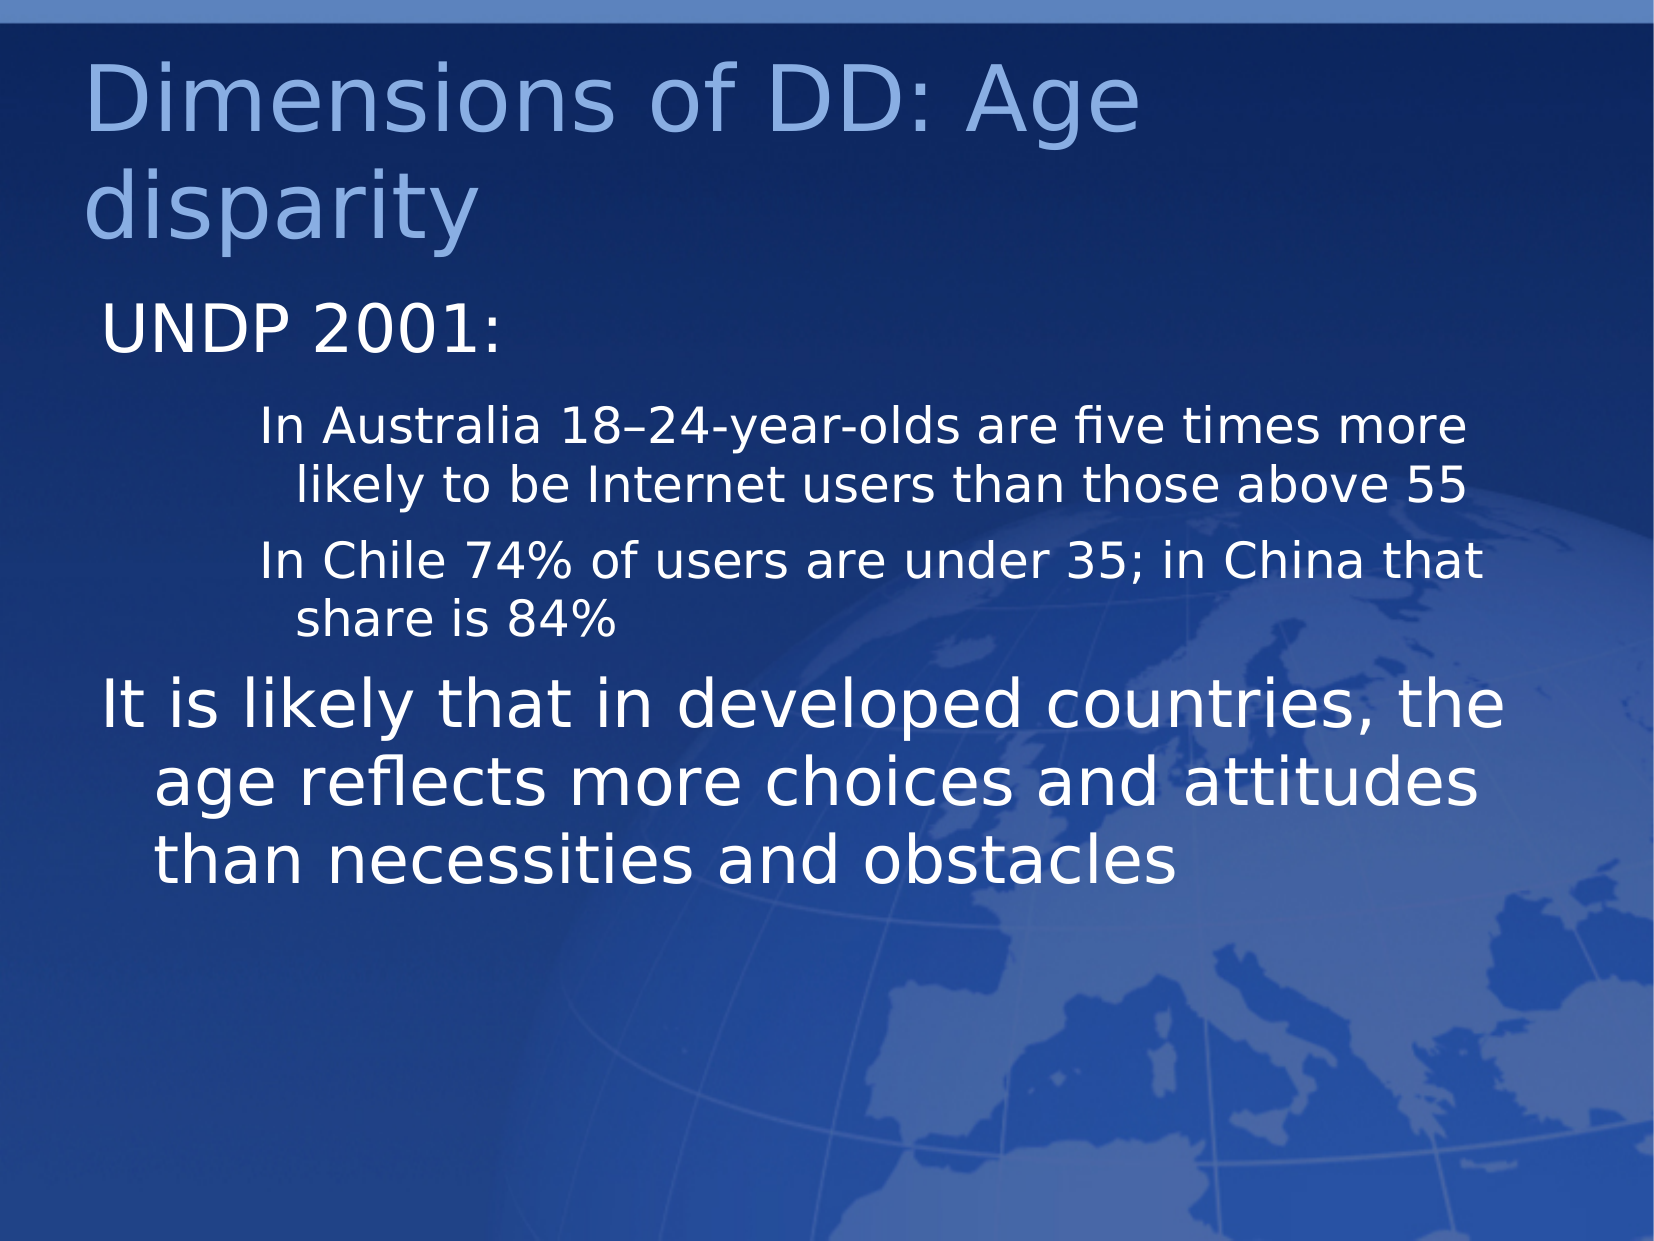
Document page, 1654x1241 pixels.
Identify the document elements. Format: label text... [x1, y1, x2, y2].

list UNDP 2001: In Australia 18–24-year-olds are five times more likely to be Internet users than those above 55 In Chile 74% of users are under 35; in China that share is 84% It is likely that in developed countries, the age reflects more choices and attitudes than necessities and obstacles [82, 290, 1571, 1094]
title Dimensions of DD: Age disparity [82, 45, 1571, 261]
picture [0, 0, 1654, 1241]
